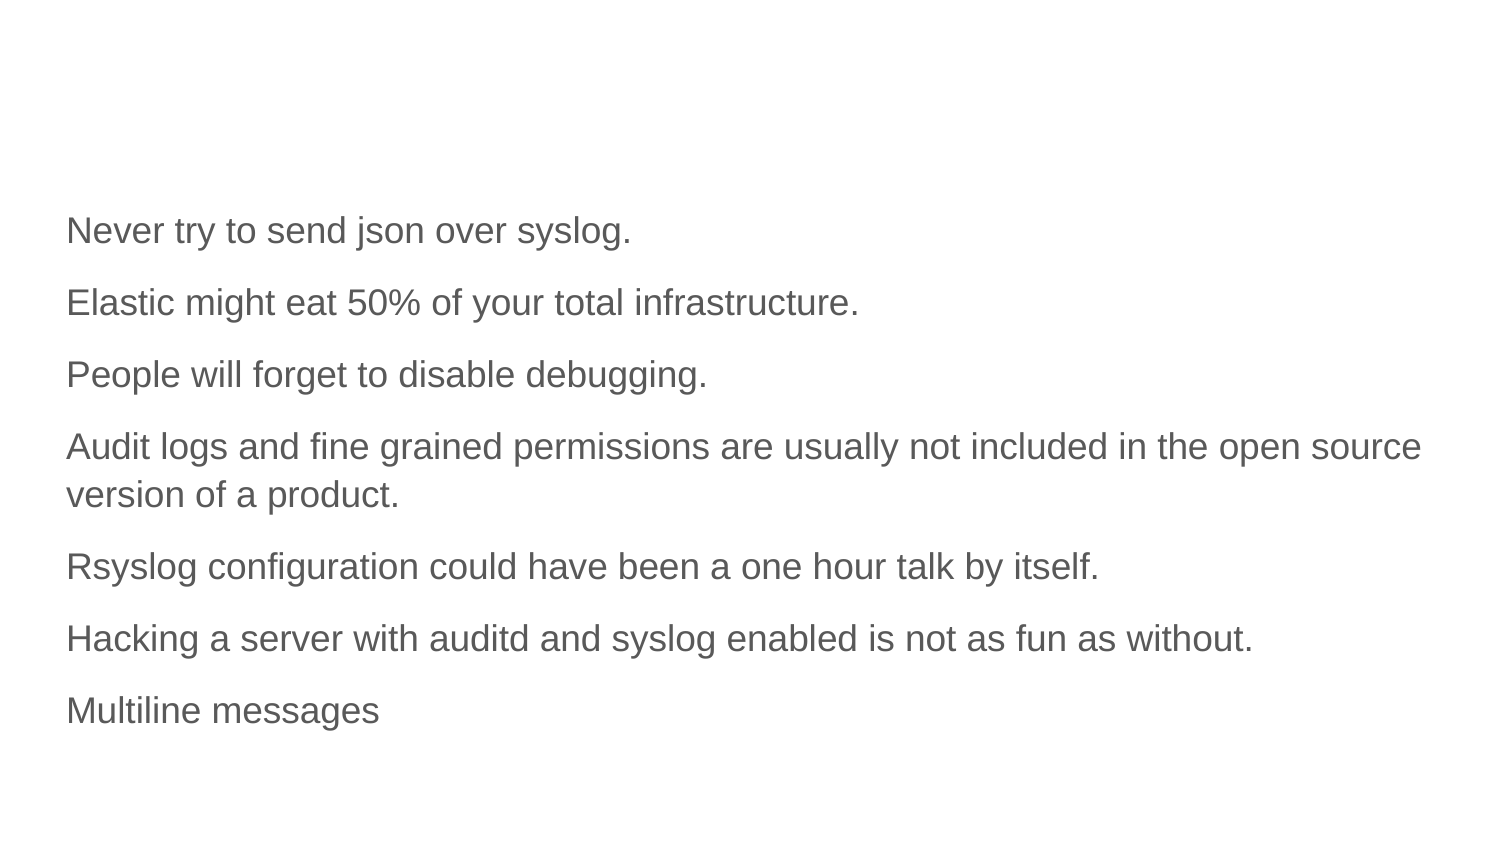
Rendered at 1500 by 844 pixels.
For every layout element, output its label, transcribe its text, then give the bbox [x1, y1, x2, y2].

list Never try to send json over syslog. Elastic might eat 50% of your total infrastructure. People will forget to disable debugging. Audit logs and fine grained permissions are usually not included in the open source version of a product. Rsyslog configuration could have been a one hour talk by itself. Hacking a server with auditd and syslog enabled is not as fun as without. Multiline messages [51, 189, 1449, 750]
